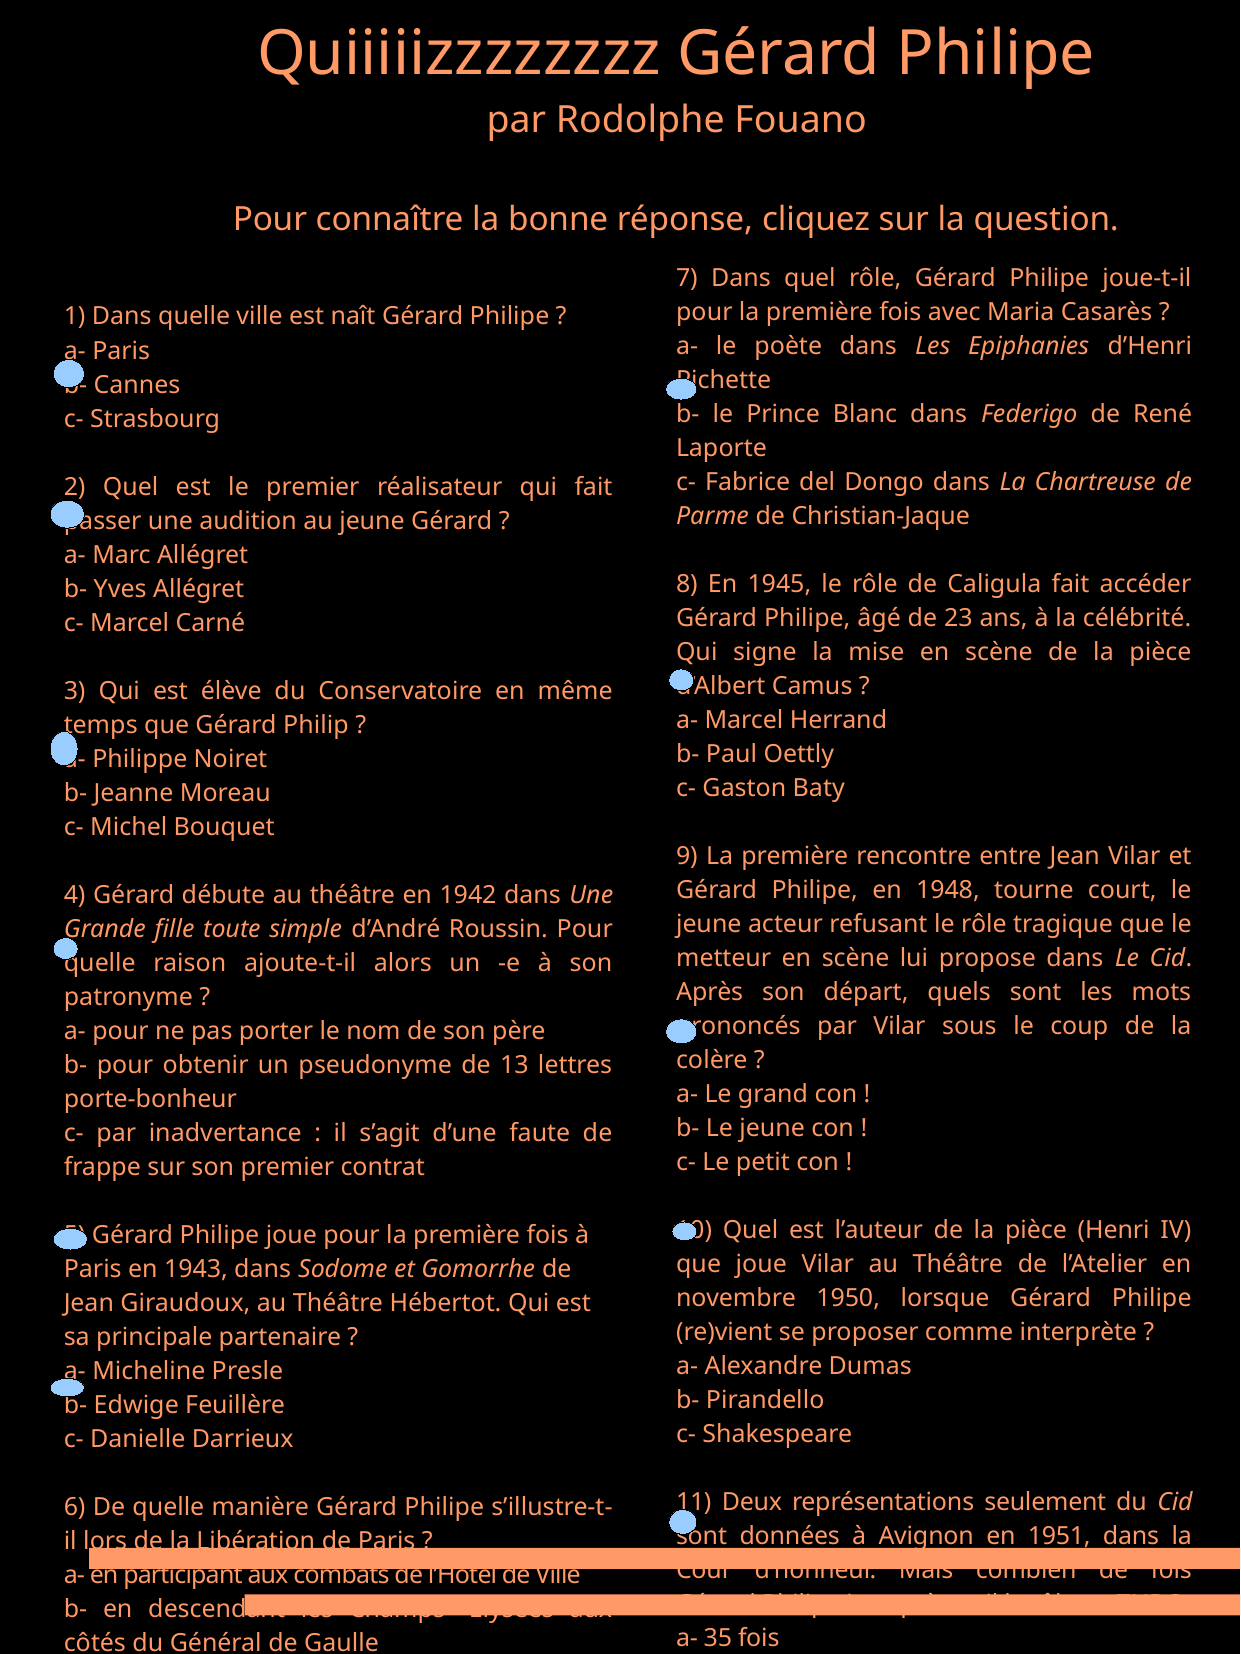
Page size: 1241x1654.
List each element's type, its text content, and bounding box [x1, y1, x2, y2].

text_box [53, 359, 85, 388]
text_box [53, 937, 79, 960]
text_box 7) Dans quel rôle, Gérard Philipe joue-t-il pour la première fois avec Maria Casarès ? a- le poète dans Les Epiphanies d’Henri Pichette b- le Prince Blanc dans Federigo de René Laporte c- Fabrice del Dongo dans La Chartreuse de Parme de Christian-Jaque 8) En 1945, le rôle de Caligula fait accéder Gérard Philipe, âgé de 23 ans, à la célébrité. Qui signe la mise en scène de la pièce d’Albert Camus ? a- Marcel Herrand b- Paul Oettly c- Gaston Baty 9) La première rencontre entre Jean Vilar et Gérard Philipe, en 1948, tourne court, le jeune acteur refusant le rôle tragique que le metteur en scène lui propose dans Le Cid. Après son départ, quels sont les mots prononcés par Vilar sous le coup de la colère ? a- Le grand con ! b- Le jeune con ! c- Le petit con ! 10) Quel est l’auteur de la pièce (Henri IV) que joue Vilar au Théâtre de l’Atelier en novembre 1950, lorsque Gérard Philipe (re)vient se proposer comme interprète ? a- Alexandre Dumas b- Pirandello c- Shakespeare 11) Deux représentations seulement du Cid sont données à Avignon en 1951, dans la Cour d’honneur. Mais combien de fois Gérard Philipe interprète-t-il le rôle au TNP ? a- 35 fois b- 102 fois c- 199 fois [661, 252, 1208, 1601]
text_box [50, 1378, 85, 1397]
text_box [668, 1509, 697, 1535]
text_box [668, 668, 694, 691]
text_box 1) Dans quelle ville est naît Gérard Philipe ? a- Paris b- Cannes c- Strasbourg 2) Quel est le premier réalisateur qui fait passer une audition au jeune Gérard ? a- Marc Allégret b- Yves Allégret c- Marcel Carné 3) Qui est élève du Conservatoire en même temps que Gérard Philip ? a- Philippe Noiret b- Jeanne Moreau c- Michel Bouquet 4) Gérard débute au théâtre en 1942 dans Une Grande fille toute simple d’André Roussin. Pour quelle raison ajoute-t-il alors un -e à son patronyme ? a- pour ne pas porter le nom de son père b- pour obtenir un pseudonyme de 13 lettres porte-bonheur c- par inadvertance : il s’agit d’une faute de frappe sur son premier contrat 5) Gérard Philipe joue pour la première fois à Paris en 1943, dans Sodome et Gomorrhe de Jean Giraudoux, au Théâtre Hébertot. Qui est sa principale partenaire ? a- Micheline Presle b- Edwige Feuillère c- Danielle Darrieux 6) De quelle manière Gérard Philipe s’illustre-t-il lors de la Libération de Paris ? a- en participant aux combats de l’Hôtel de Ville b- en descendant les Champs- Elysées aux côtés du Général de Gaulle c- en accueillant les prisonniers de retour des camps, à l’Hôtel Lutétia [49, 290, 629, 1633]
text_box Quiiiiizzzzzzzz Gérard Philipe par Rodolphe Fouano Pour connaître la bonne réponse, cliquez sur la question. [166, 0, 1188, 224]
text_box [665, 1018, 697, 1044]
text_box [50, 731, 79, 766]
text_box [50, 500, 85, 529]
text_box [53, 1228, 88, 1251]
text_box [671, 1221, 697, 1241]
text_box [665, 378, 697, 401]
